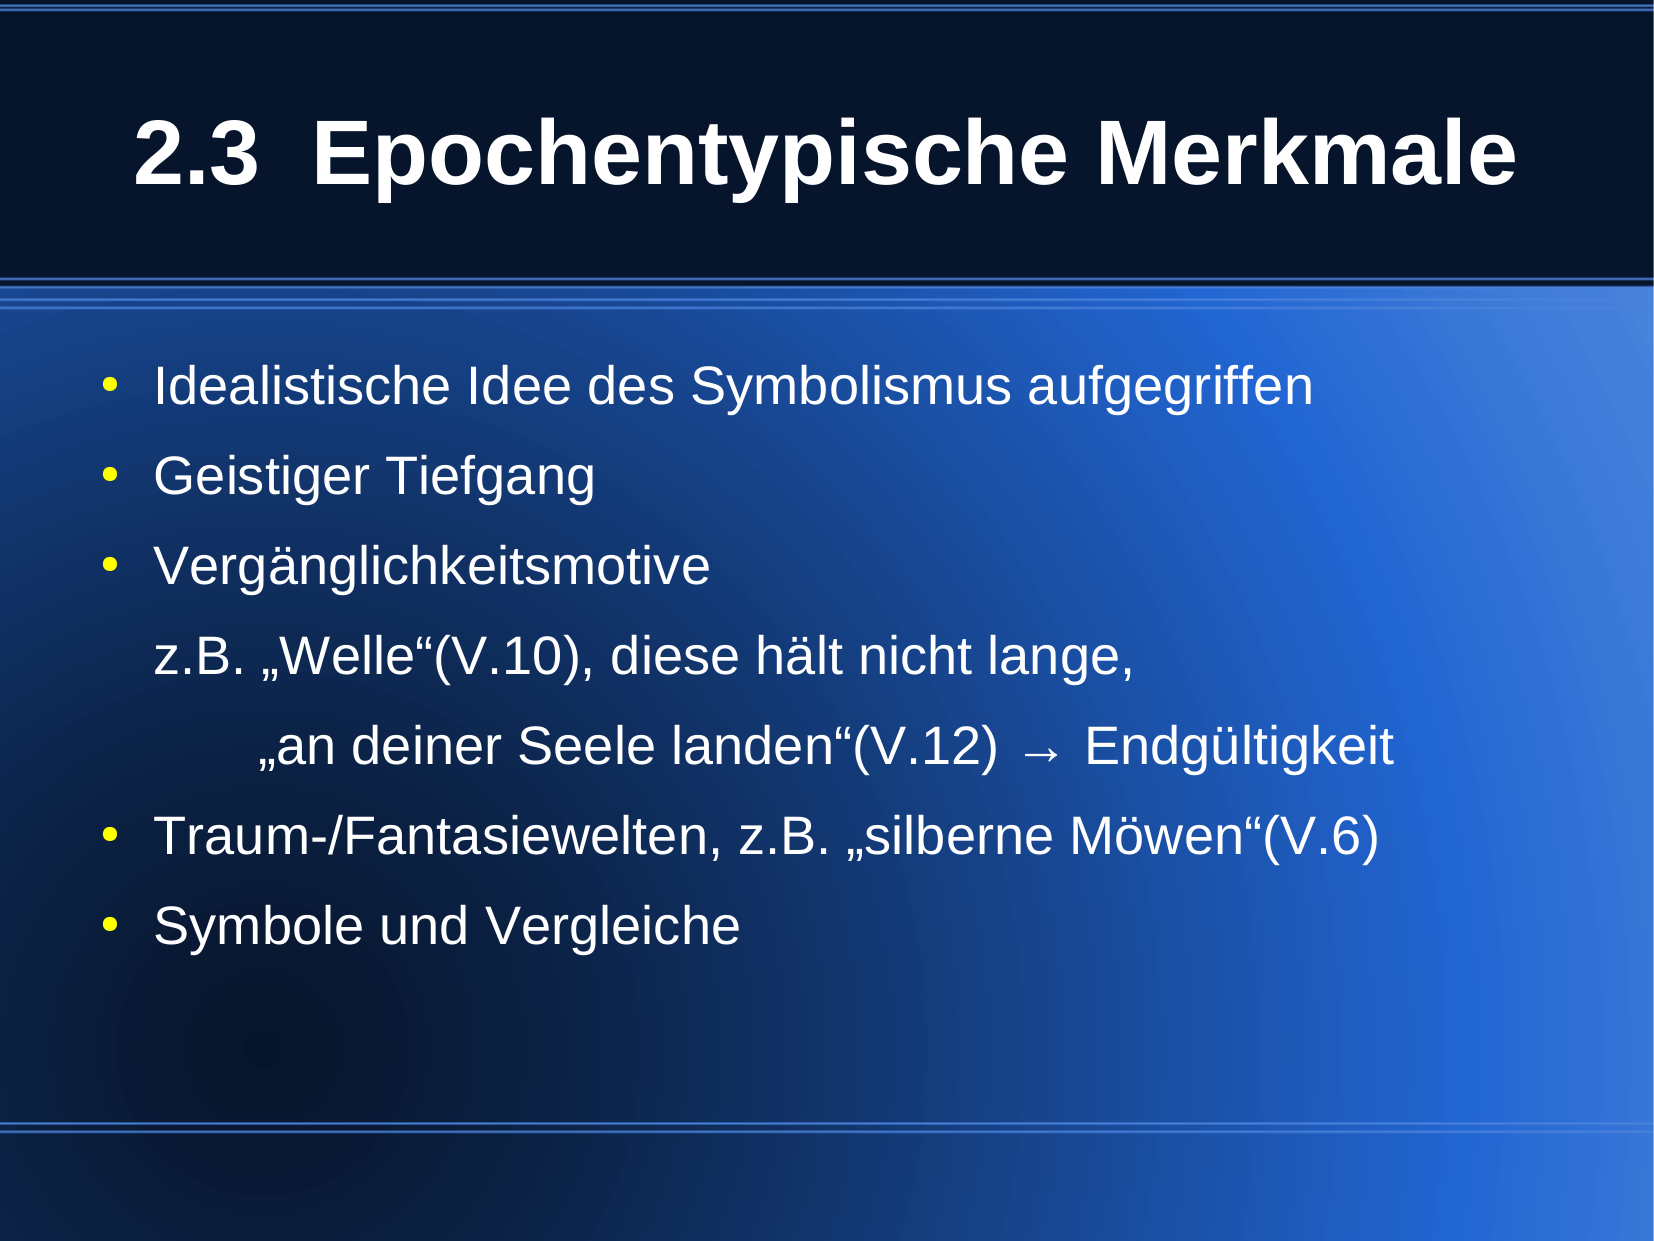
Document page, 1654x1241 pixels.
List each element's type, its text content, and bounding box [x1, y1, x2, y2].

title 2.3 Epochentypische Merkmale [82, 49, 1571, 257]
list Idealistische Idee des Symbolismus aufgegriffen Geistiger Tiefgang Vergänglichkeitsmotive z.B. „Welle“(V.10), diese hält nicht lange, „an deiner Seele landen“(V.12) → Endgültigkeit Traum-/Fantasiewelten, z.B. „silberne Möwen“(V.6) Symbole und Vergleiche [82, 355, 1571, 1043]
picture [0, 0, 1654, 1241]
